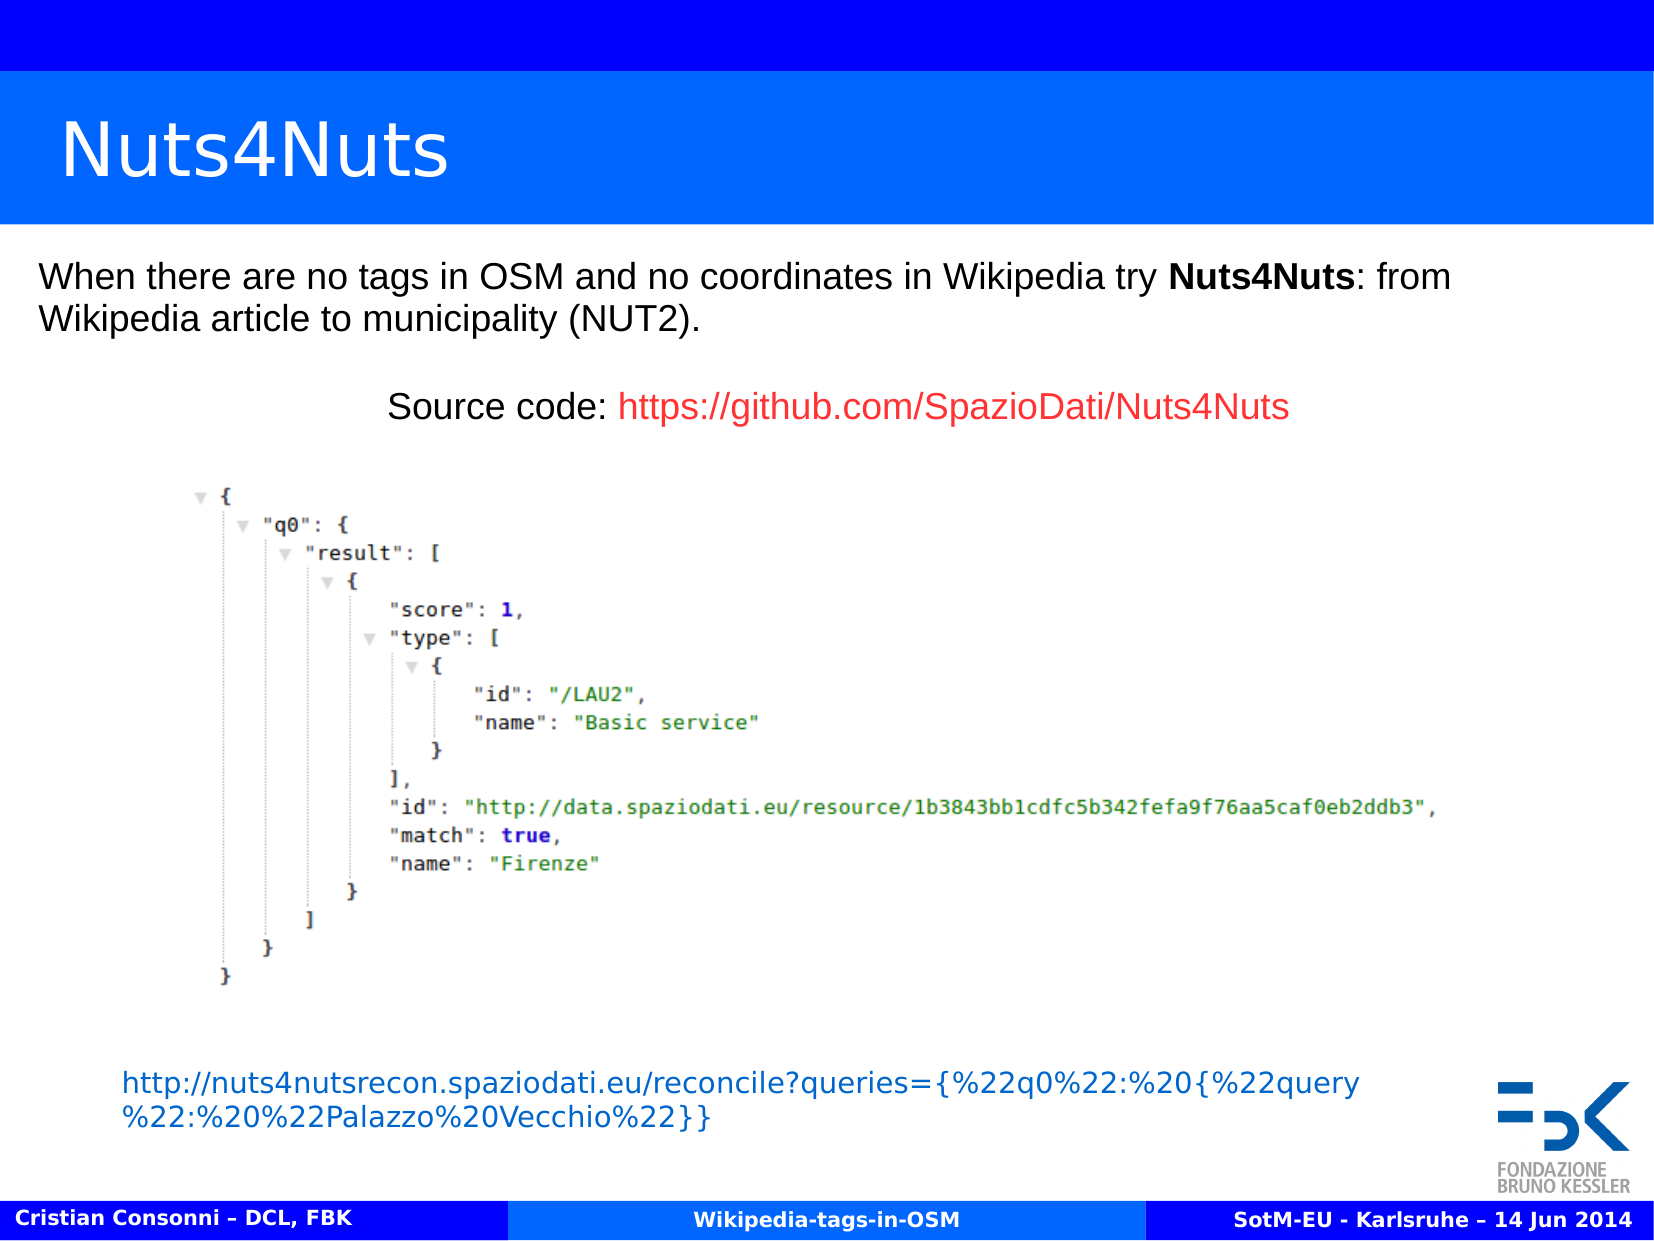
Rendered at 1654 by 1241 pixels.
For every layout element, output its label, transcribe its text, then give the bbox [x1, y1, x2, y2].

picture [176, 474, 1453, 993]
text_box Source code: https://github.com/SpazioDati/Nuts4Nuts [200, 377, 1477, 435]
text_box When there are no tags in OSM and no coordinates in Wikipedia try Nuts4Nuts: from Wikipedia article to municipality (NUT2). [23, 248, 1619, 347]
title Nuts4Nuts [59, 106, 1548, 195]
text_box http://nuts4nutsrecon.spaziodati.eu/reconcile?queries={%22q0%22:%20{%22query%22:%20%22Palazzo%20Vecchio%22}} [106, 1058, 1512, 1158]
picture [1498, 1082, 1630, 1193]
